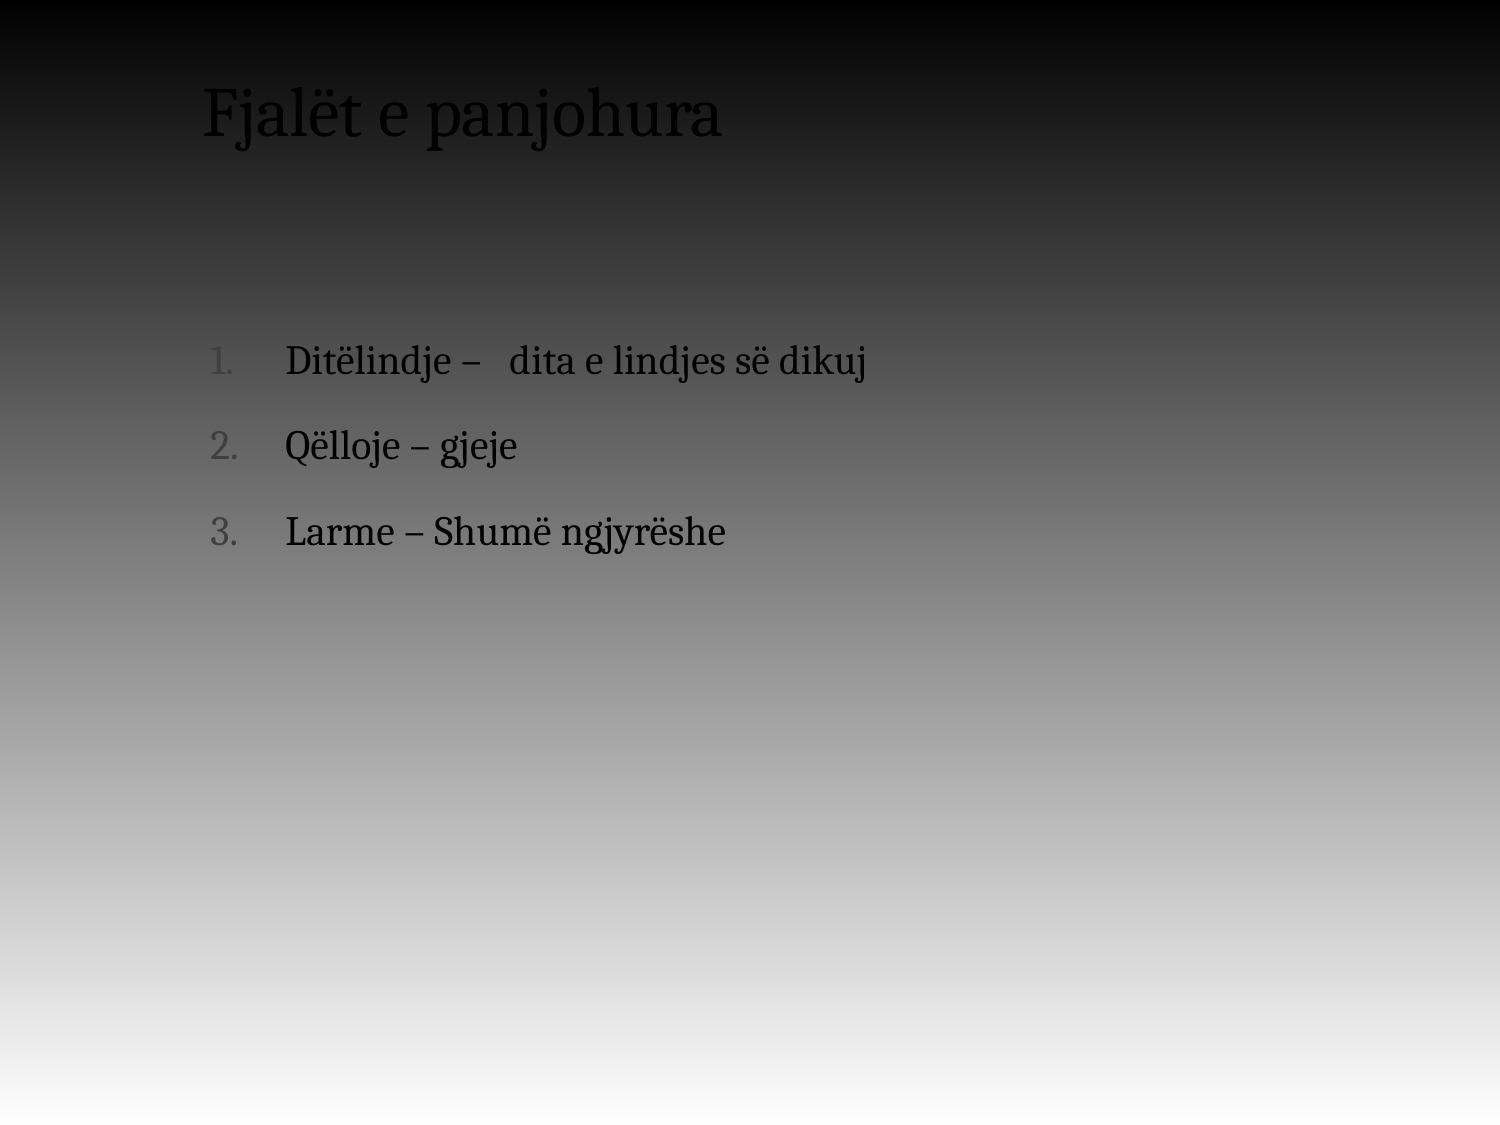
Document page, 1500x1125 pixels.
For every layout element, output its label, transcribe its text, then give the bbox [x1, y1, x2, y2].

title Fjalët e panjohura [187, 12, 1312, 216]
list Ditëlindje – dita e lindjes së dikuj Qëlloje – gjeje Larme – Shumë ngjyrëshe [188, 243, 1312, 925]
